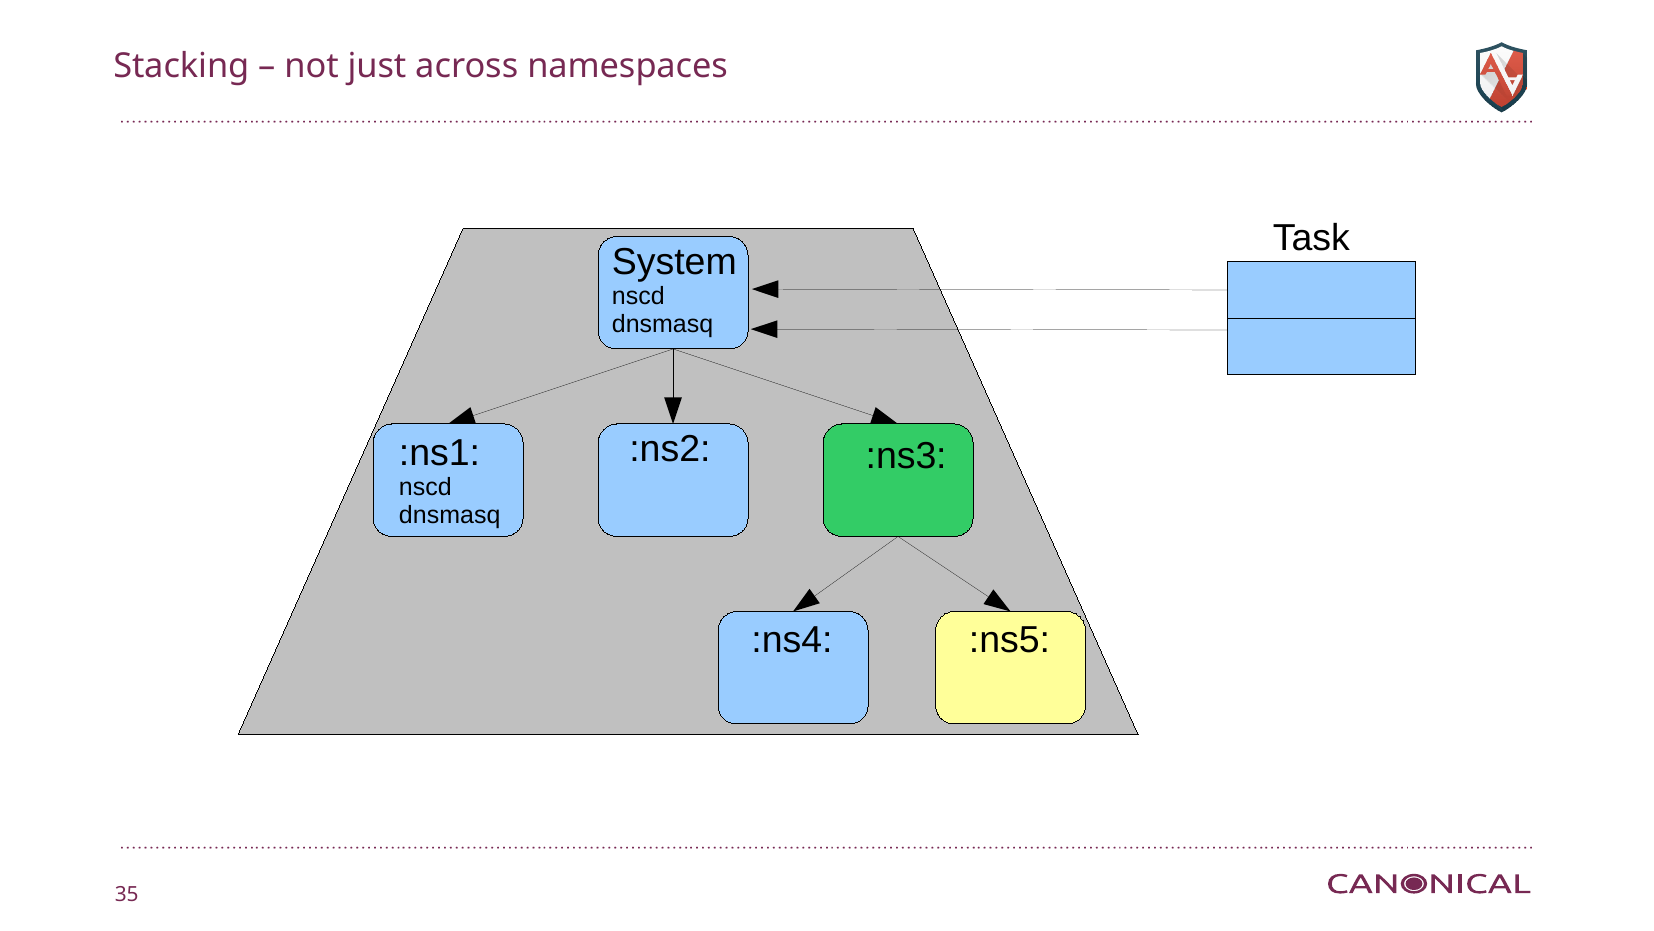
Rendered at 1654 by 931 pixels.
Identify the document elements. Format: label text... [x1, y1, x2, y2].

text_box :ns3: [850, 427, 962, 484]
text_box :ns5: [954, 610, 1066, 668]
picture [111, 33, 1546, 124]
text_box [238, 228, 1139, 735]
text_box [752, 290, 958, 329]
text_box :ns1: nscd dnsmasq [384, 423, 516, 537]
title Stacking – not just across namespaces [113, 48, 1382, 81]
text_box :ns4: [736, 611, 848, 669]
text_box Task [1258, 209, 1365, 267]
text_box :ns2: [614, 420, 726, 477]
text_box System nscd dnsmasq [597, 232, 752, 346]
picture [111, 845, 1533, 851]
text_box [1227, 261, 1416, 375]
